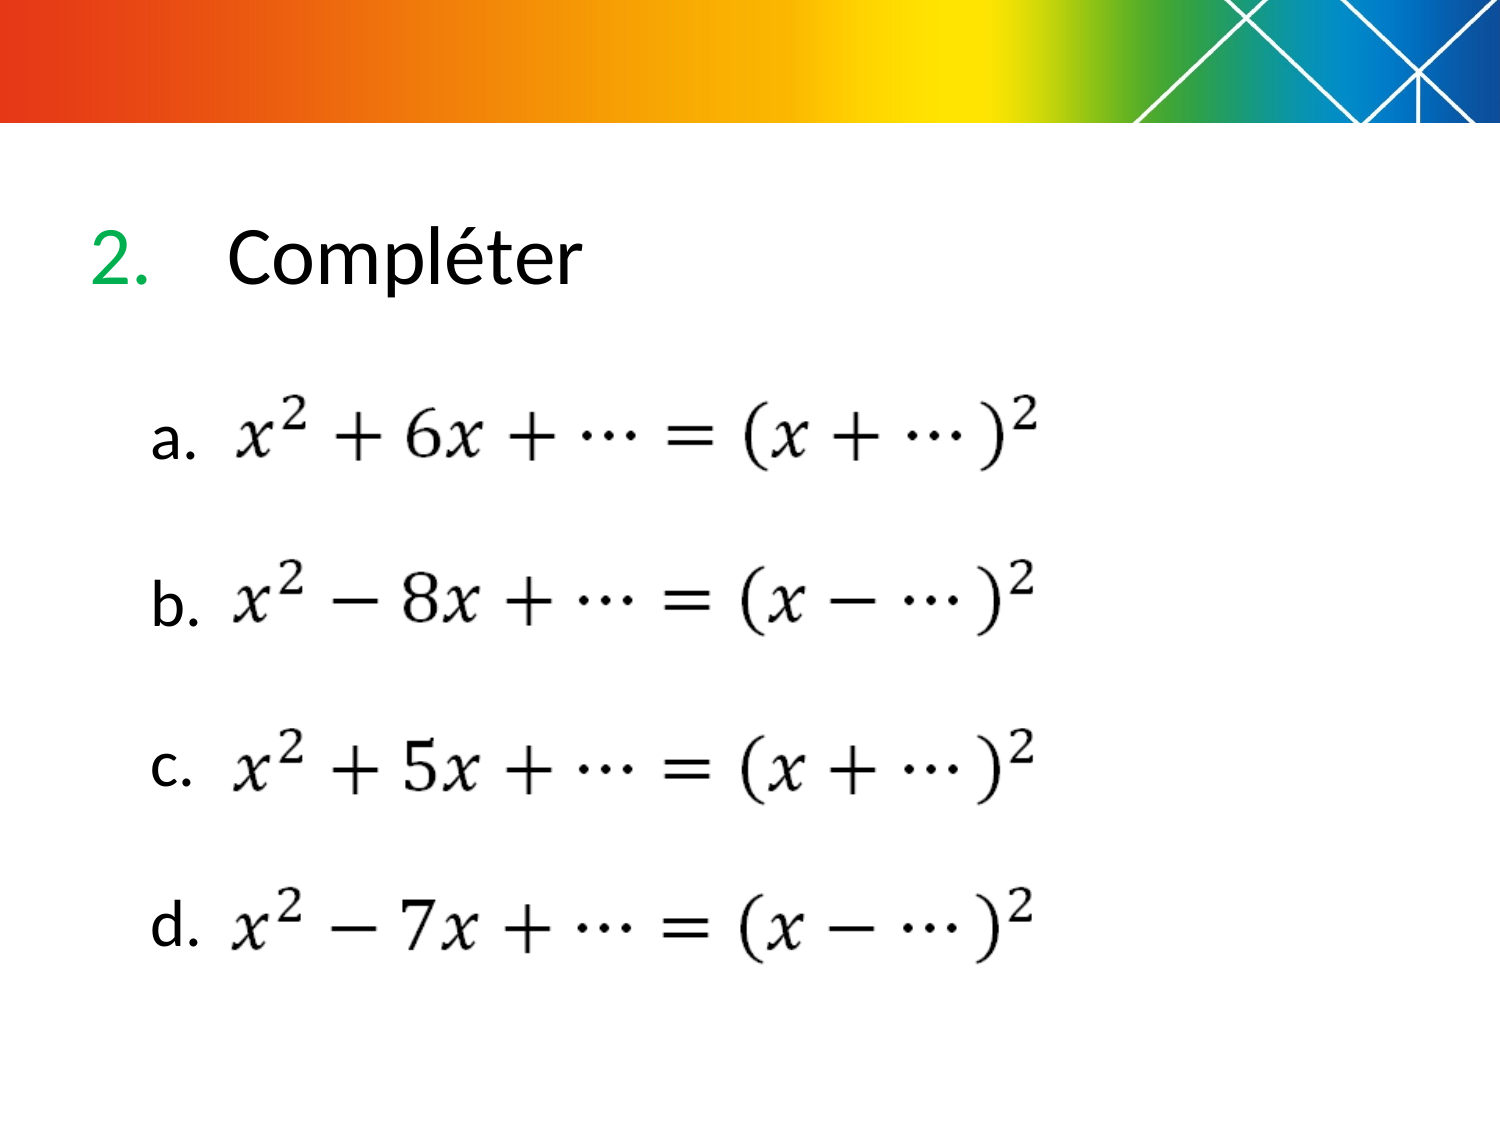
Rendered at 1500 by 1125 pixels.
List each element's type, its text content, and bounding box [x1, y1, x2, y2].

picture [1340, 0, 1500, 123]
picture [0, 0, 1359, 123]
picture [218, 881, 1046, 977]
picture [218, 716, 1055, 815]
picture [218, 550, 1055, 648]
text_box a. b. c. d. [135, 385, 691, 1048]
picture [218, 373, 1052, 486]
text_box Compléter [75, 164, 1500, 339]
